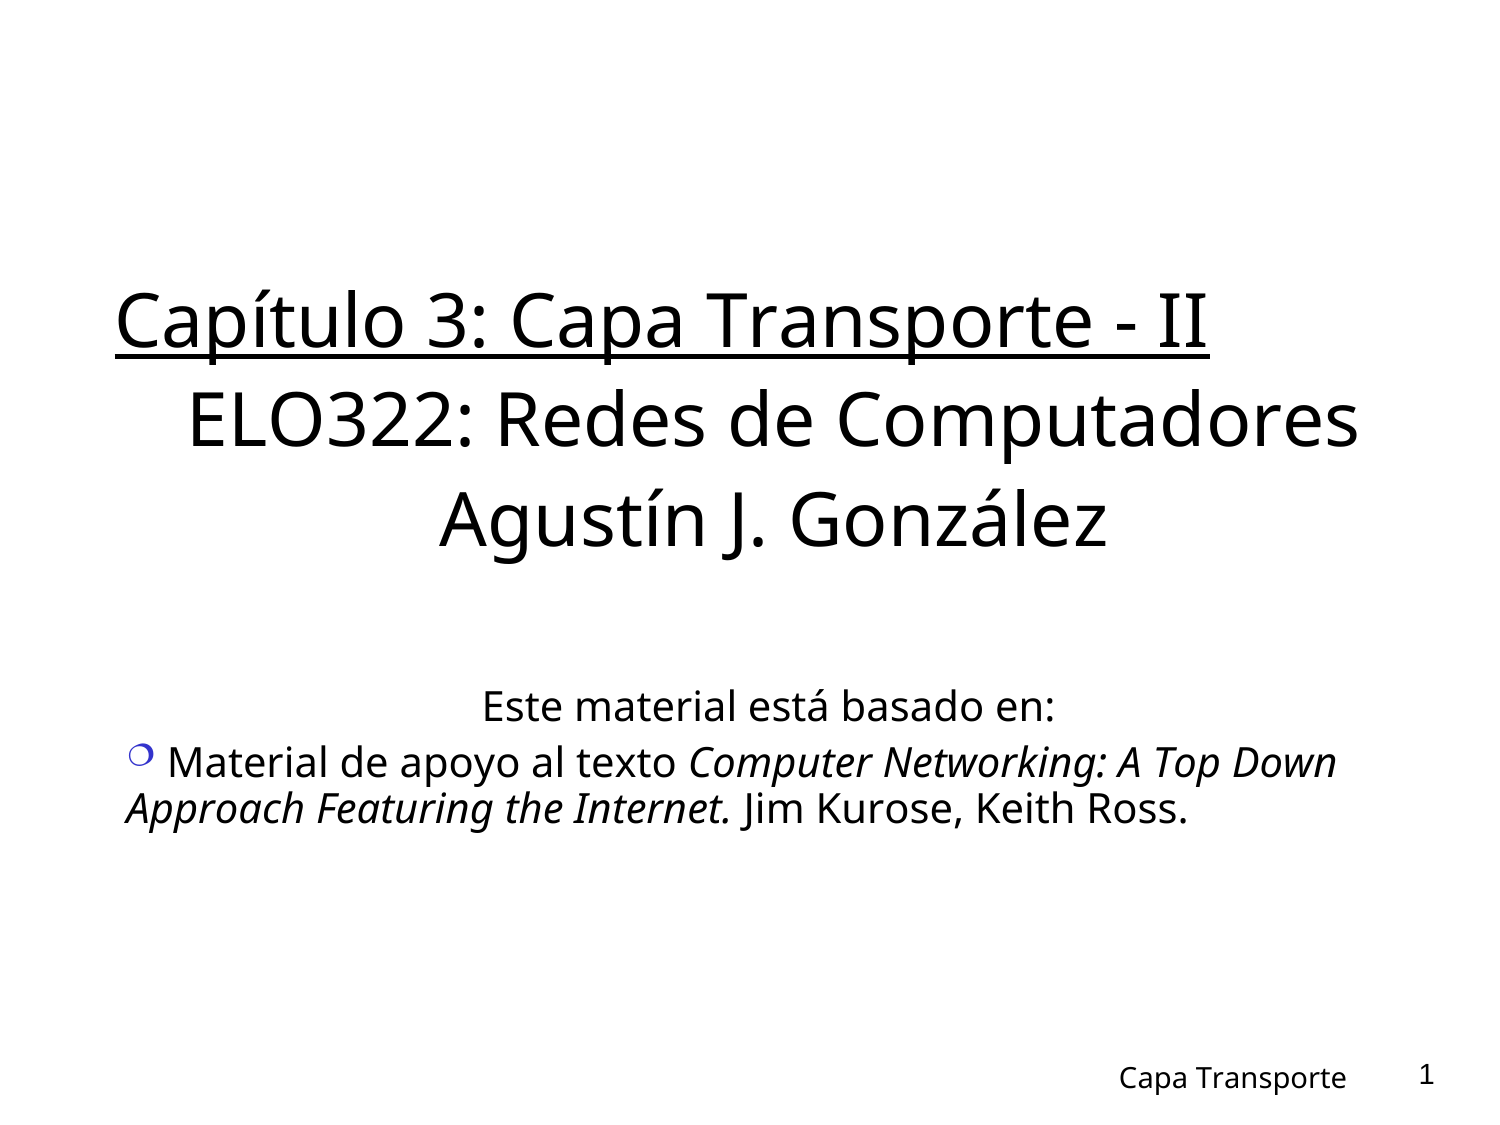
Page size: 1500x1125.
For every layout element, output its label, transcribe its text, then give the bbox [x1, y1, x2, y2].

title Capítulo 3: Capa Transporte - II [99, 198, 1425, 373]
subtitle ELO322: Redes de Computadores Agustín J. González Este material está basado en: Material de apoyo al texto Computer Networking: A Top Down Approach Featuring the Internet. Jim Kurose, Keith Ross. [36, 373, 1437, 931]
